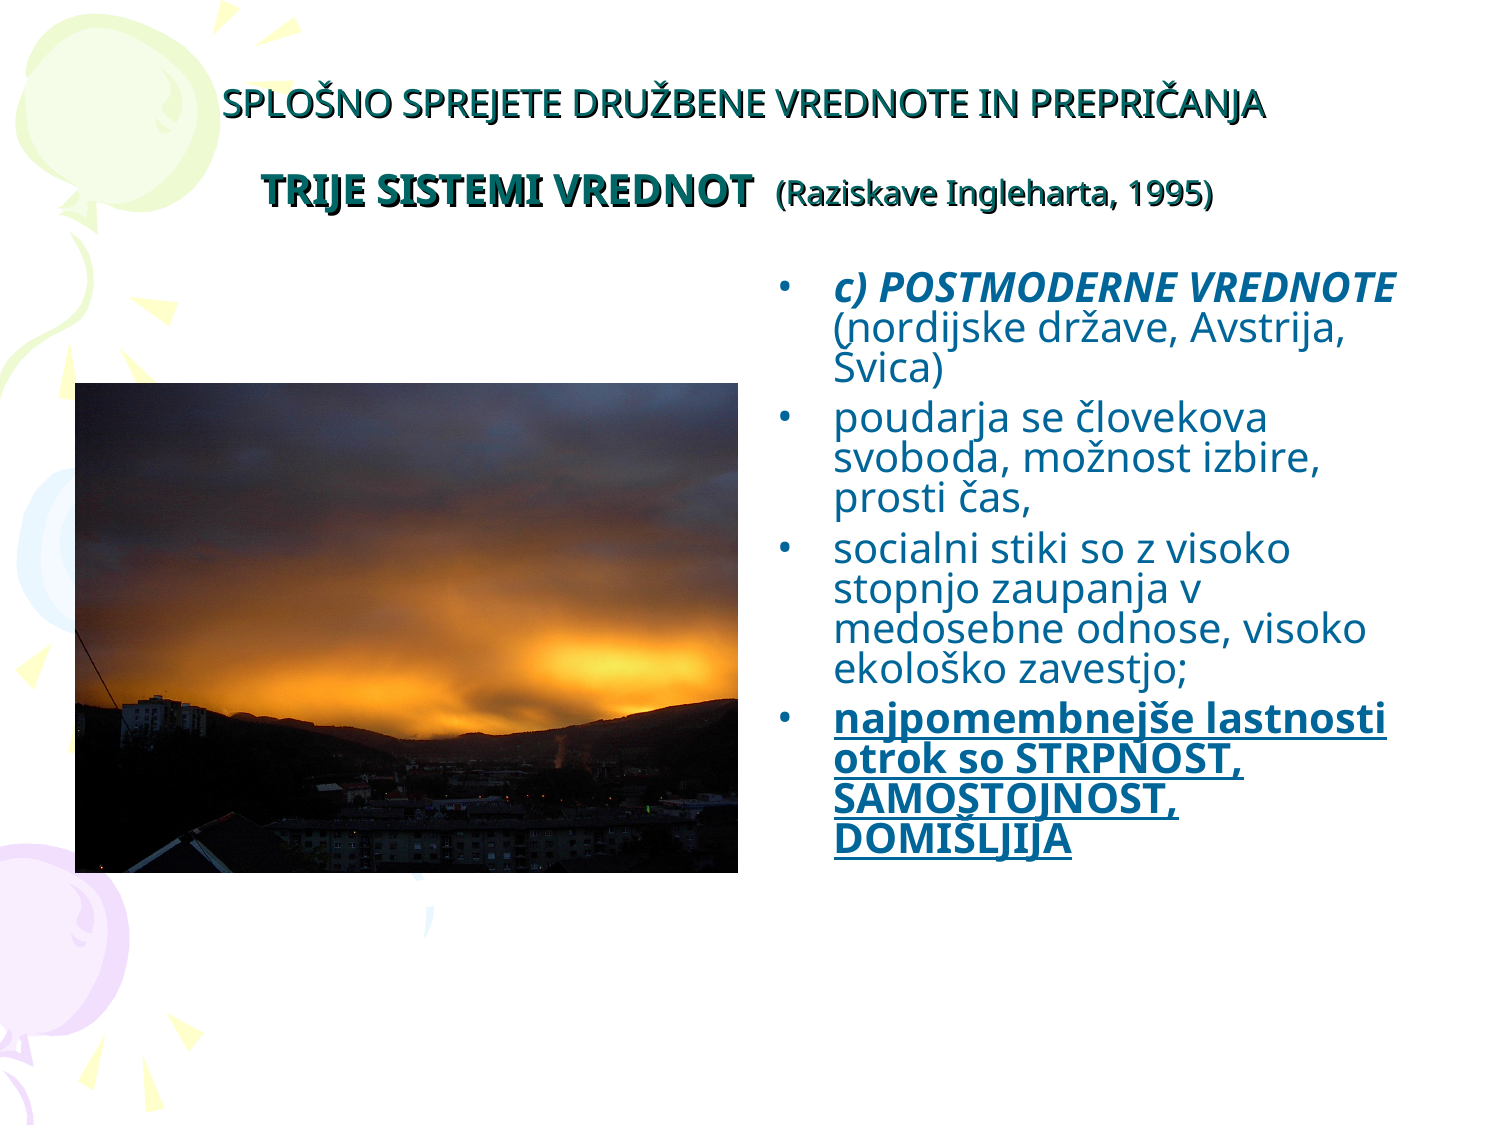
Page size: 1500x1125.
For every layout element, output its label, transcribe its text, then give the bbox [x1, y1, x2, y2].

title SPLOŠNO SPREJETE DRUŽBENE VREDNOTE IN PREPRIČANJA TRIJE SISTEMI VREDNOT (Raziskave Ingleharta, 1995) [72, 16, 1426, 233]
list c) POSTMODERNE VREDNOTE (nordijske države, Avstrija, Švica) poudarja se človekova svoboda, možnost izbire, prosti čas, socialni stiki so z visoko stopnjo zaupanja v medosebne odnose, visoko ekološko zavestjo; najpomembnejše lastnosti otrok so STRPNOST, SAMOSTOJNOST, DOMIŠLJIJA [762, 262, 1426, 994]
picture [75, 383, 738, 873]
